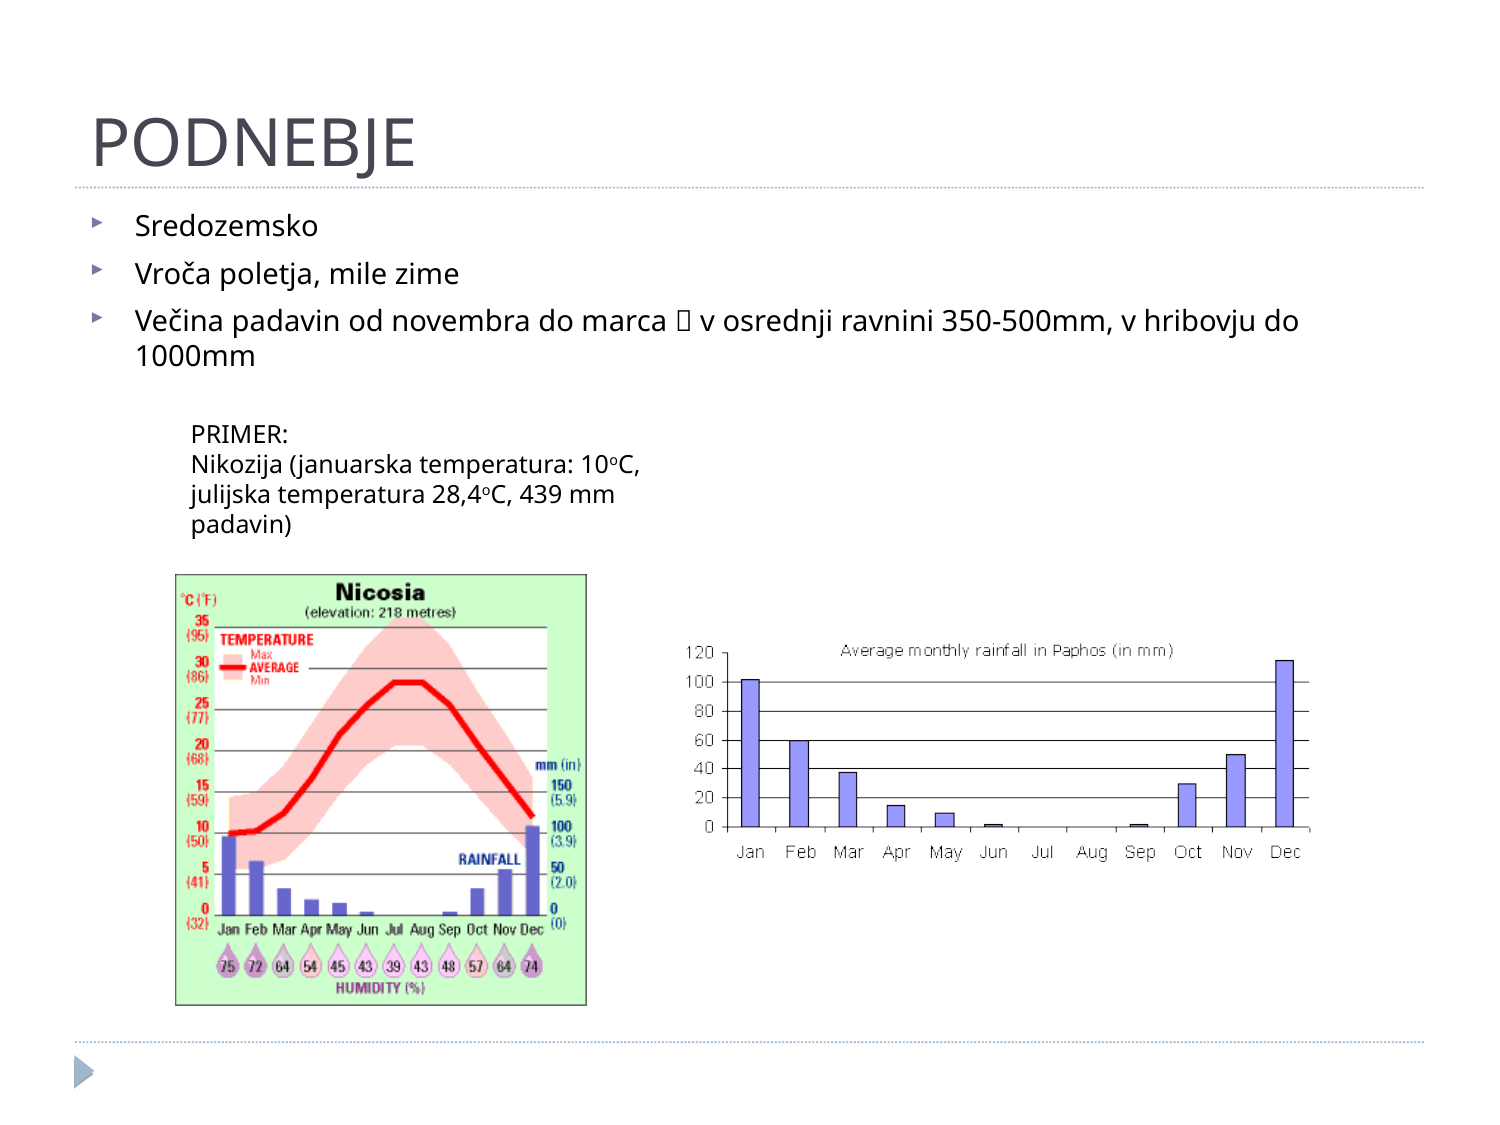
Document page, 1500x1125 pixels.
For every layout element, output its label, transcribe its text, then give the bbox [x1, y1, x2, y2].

list Sredozemsko Vroča poletja, mile zime Večina padavin od novembra do marca  v osrednji ravnini 350-500mm, v hribovju do 1000mm [75, 200, 1425, 1010]
picture [175, 574, 587, 1006]
text_box PRIMER: Nikozija (januarska temperatura: 10oC, julijska temperatura 28,4oC, 439 mm padavin) [175, 410, 680, 546]
picture [679, 632, 1317, 871]
title PODNEBJE [75, 24, 1425, 188]
